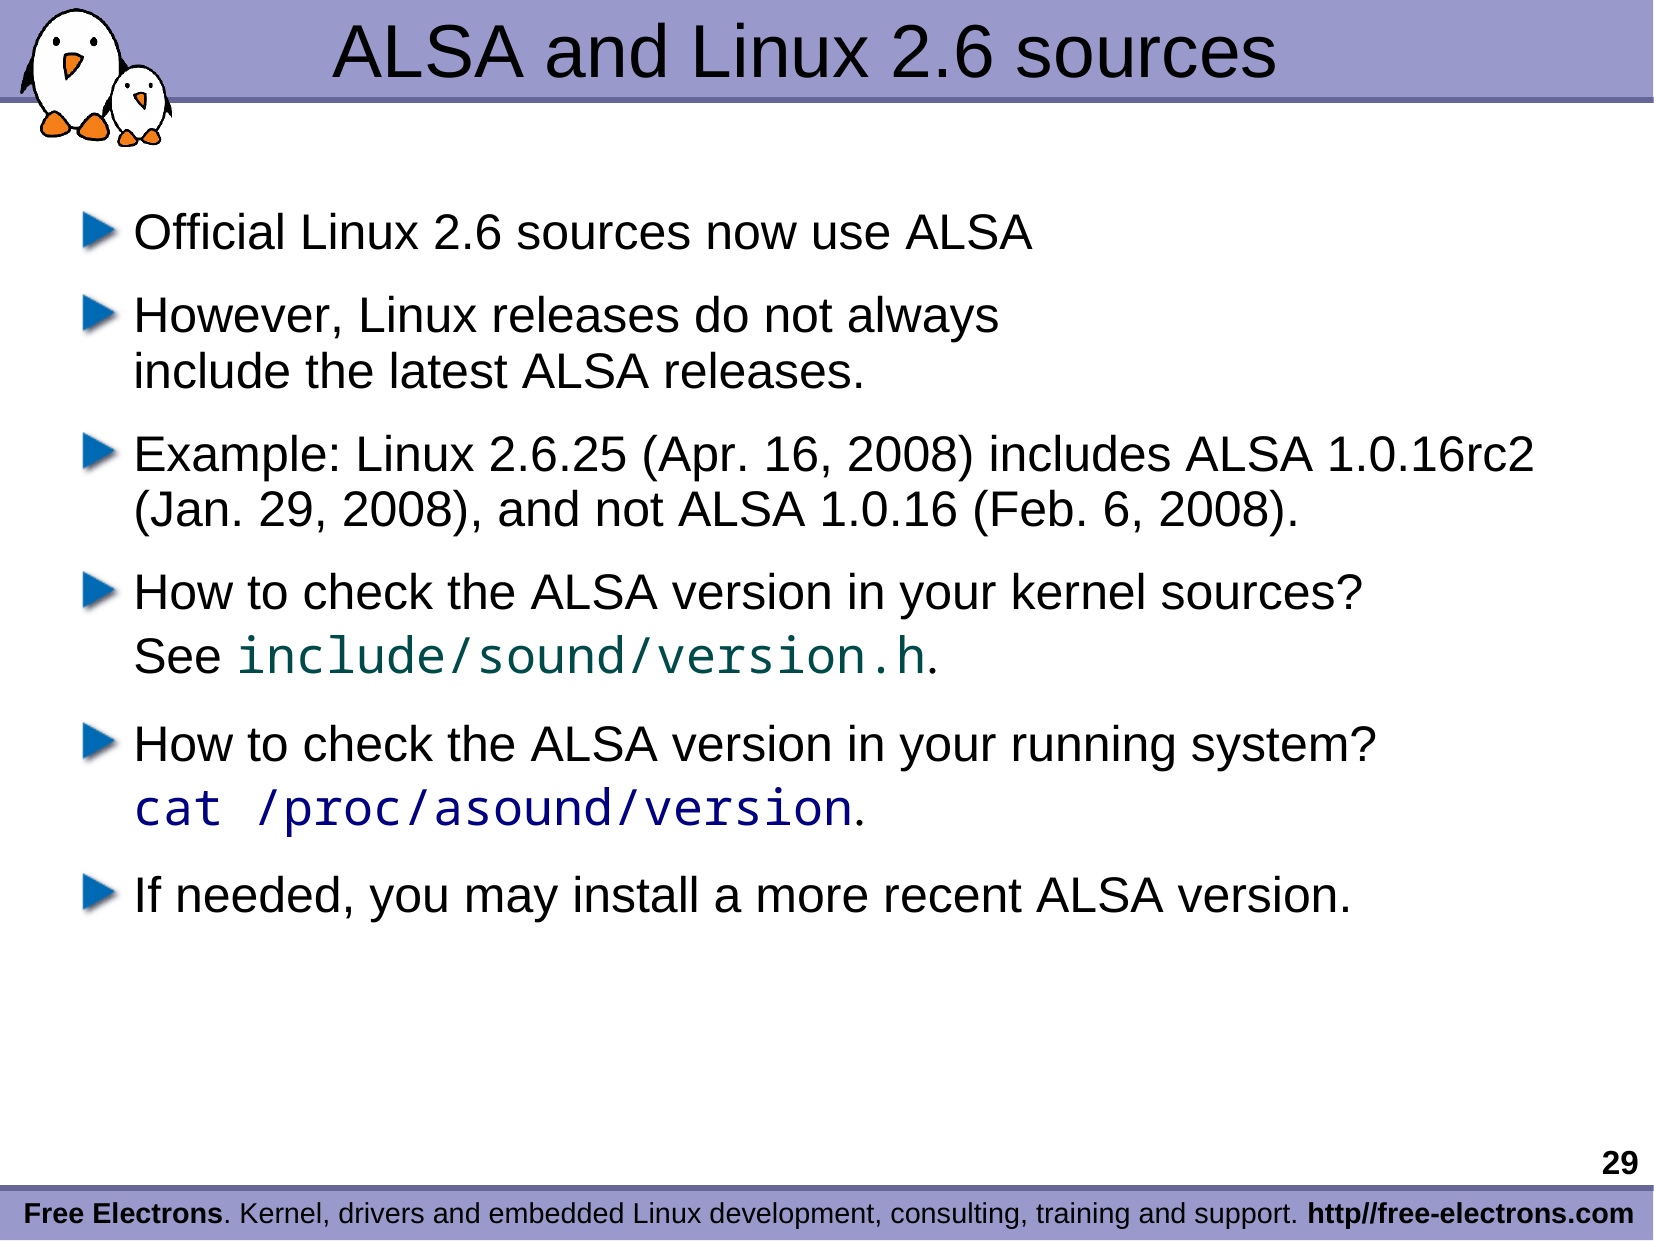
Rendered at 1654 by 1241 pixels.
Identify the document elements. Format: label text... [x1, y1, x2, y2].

list Official Linux 2.6 sources now use ALSA However, Linux releases do not always include the latest ALSA releases. Example: Linux 2.6.25 (Apr. 16, 2008) includes ALSA 1.0.16rc2 (Jan. 29, 2008), and not ALSA 1.0.16 (Feb. 6, 2008). How to check the ALSA version in your kernel sources? See include/sound/version.h. How to check the ALSA version in your running system? cat /proc/asound/version. If needed, you may install a more recent ALSA version. [62, 204, 1586, 1054]
picture [20, 8, 172, 147]
title ALSA and Linux 2.6 sources [60, 0, 1551, 103]
